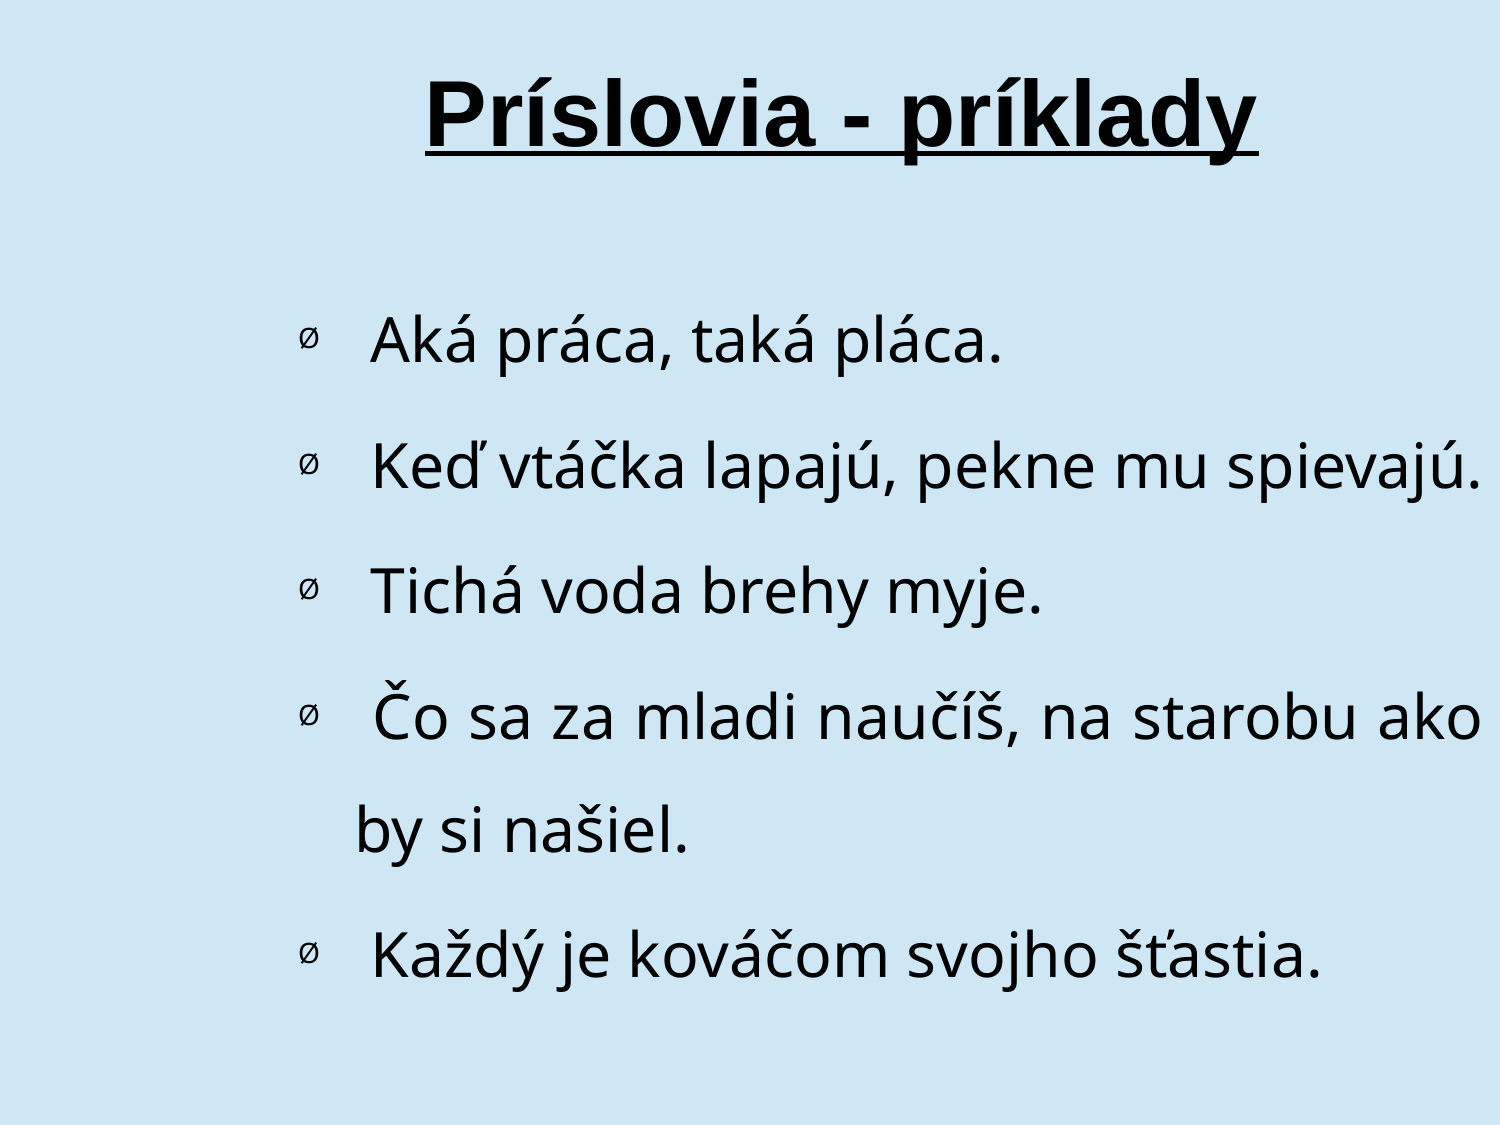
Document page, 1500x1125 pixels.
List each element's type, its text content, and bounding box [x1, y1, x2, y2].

title Príslovia - príklady [183, 45, 1500, 233]
list Aká práca, taká pláca. Keď vtáčka lapajú, pekne mu spievajú. Tichá voda brehy myje. Čo sa za mladi naučíš, na starobu ako by si našiel. Každý je kováčom svojho šťastia. [283, 255, 1500, 1083]
